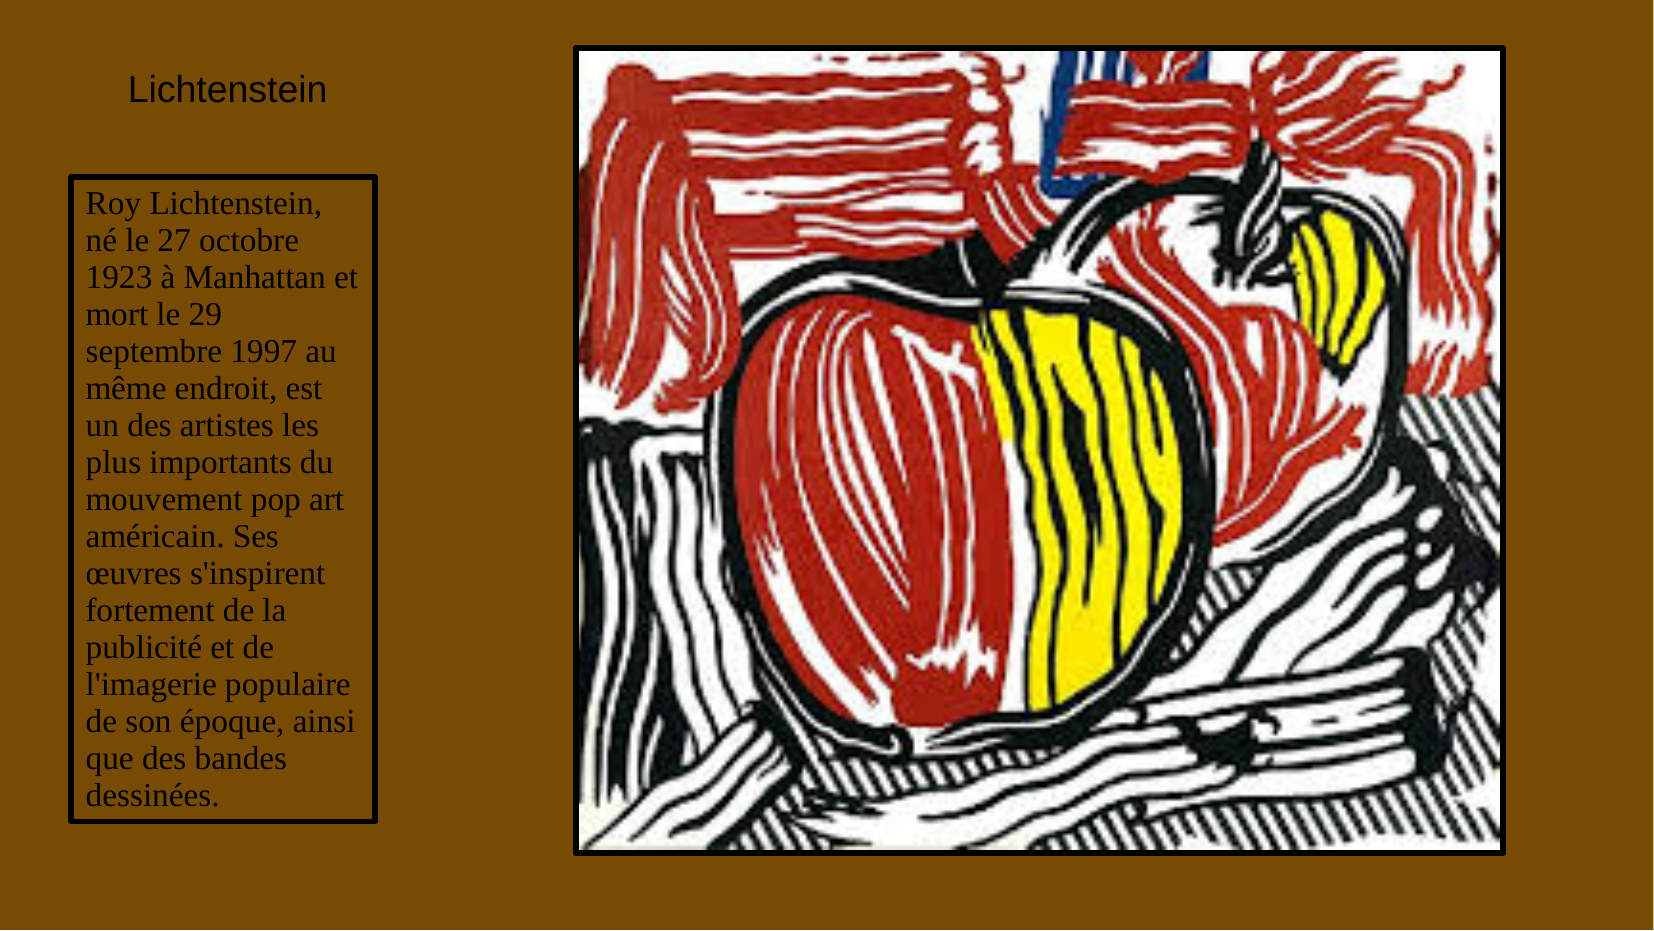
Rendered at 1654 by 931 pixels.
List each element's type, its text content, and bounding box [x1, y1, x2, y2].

text_box Roy Lichtenstein, né le 27 octobre 1923 à Manhattan et mort le 29 septembre 1997 au même endroit, est un des artistes les plus importants du mouvement pop art américain. Ses œuvres s'inspirent fortement de la publicité et de l'imagerie populaire de son époque, ainsi que des bandes dessinées. [70, 177, 375, 822]
title Lichtenstein [88, 47, 367, 132]
picture [578, 51, 1501, 851]
